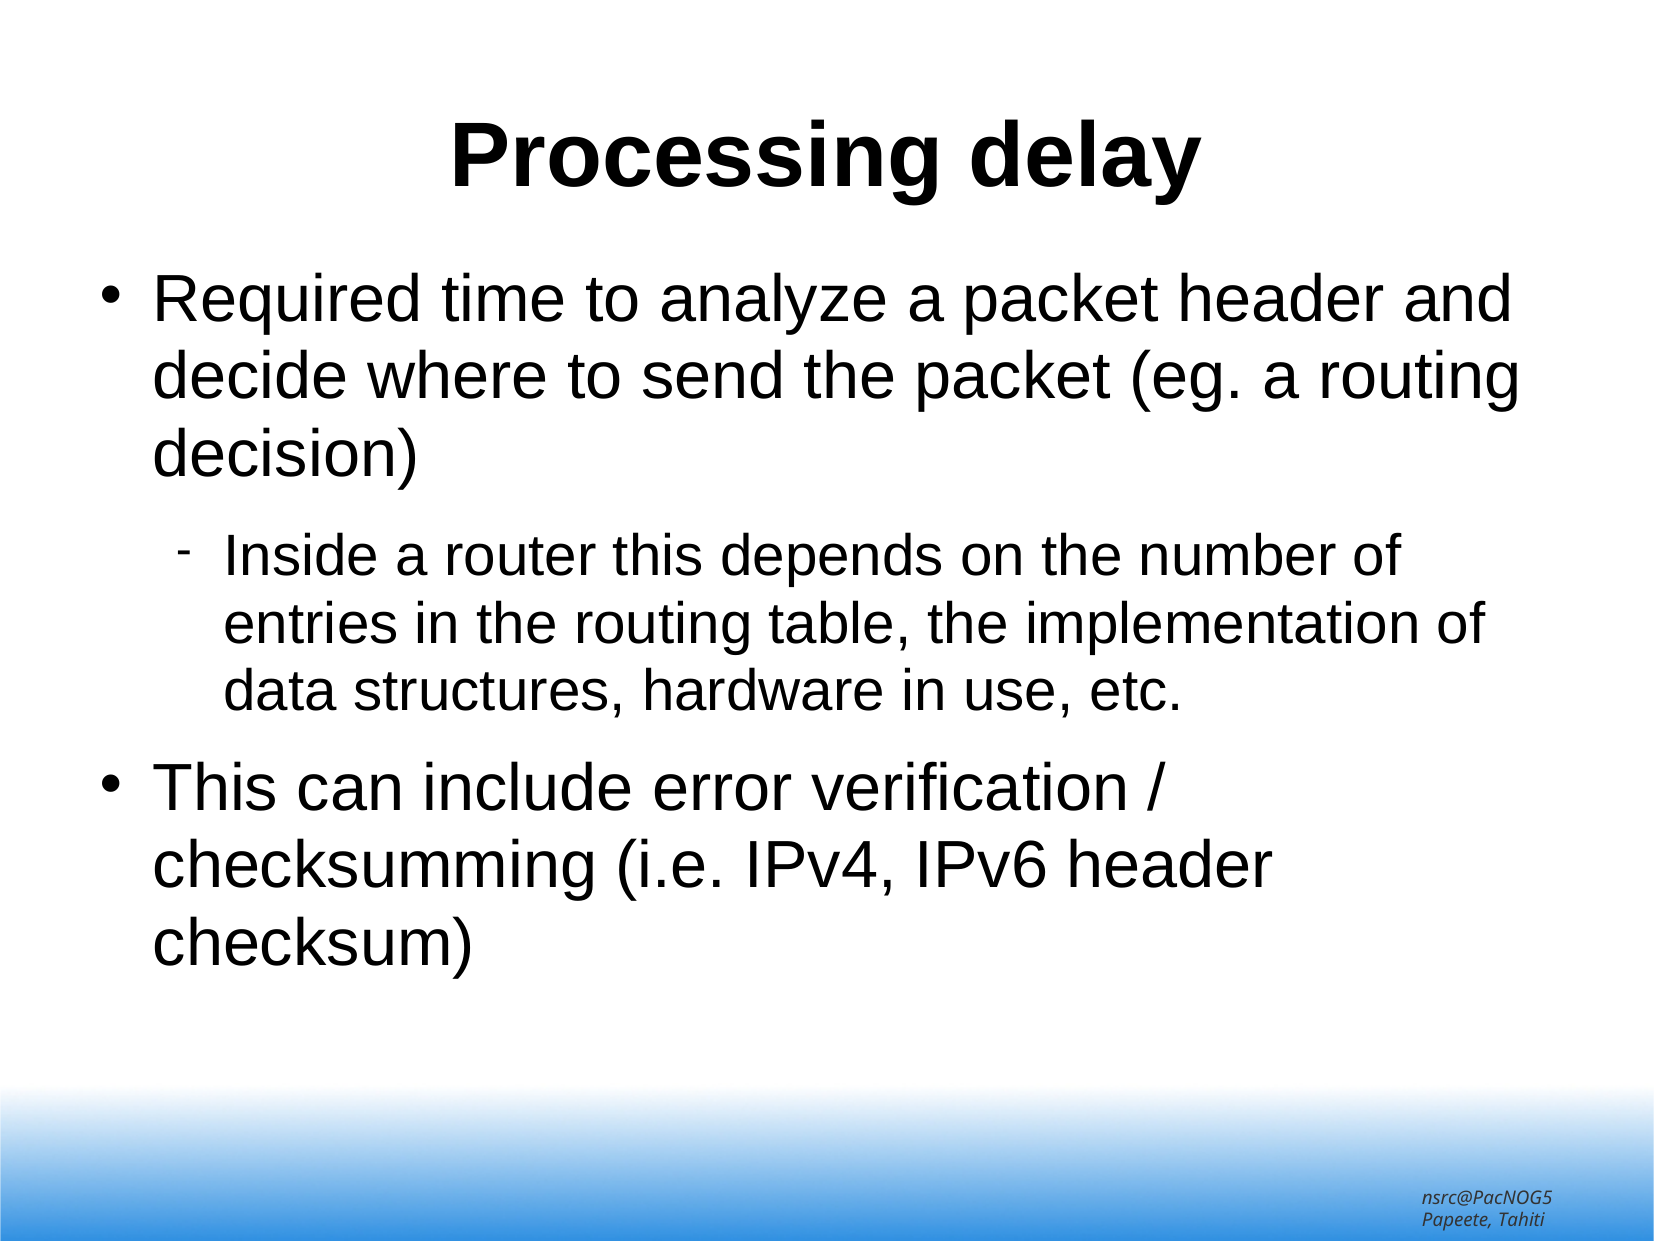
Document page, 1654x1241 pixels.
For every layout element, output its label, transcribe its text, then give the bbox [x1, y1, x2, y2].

list Required time to analyze a packet header and decide where to send the packet (eg. a routing decision) Inside a router this depends on the number of entries in the routing table, the implementation of data structures, hardware in use, etc. This can include error verification / checksumming (i.e. IPv4, IPv6 header checksum) [82, 257, 1571, 1033]
title Processing delay [82, 49, 1571, 257]
picture [0, 1083, 1654, 1241]
